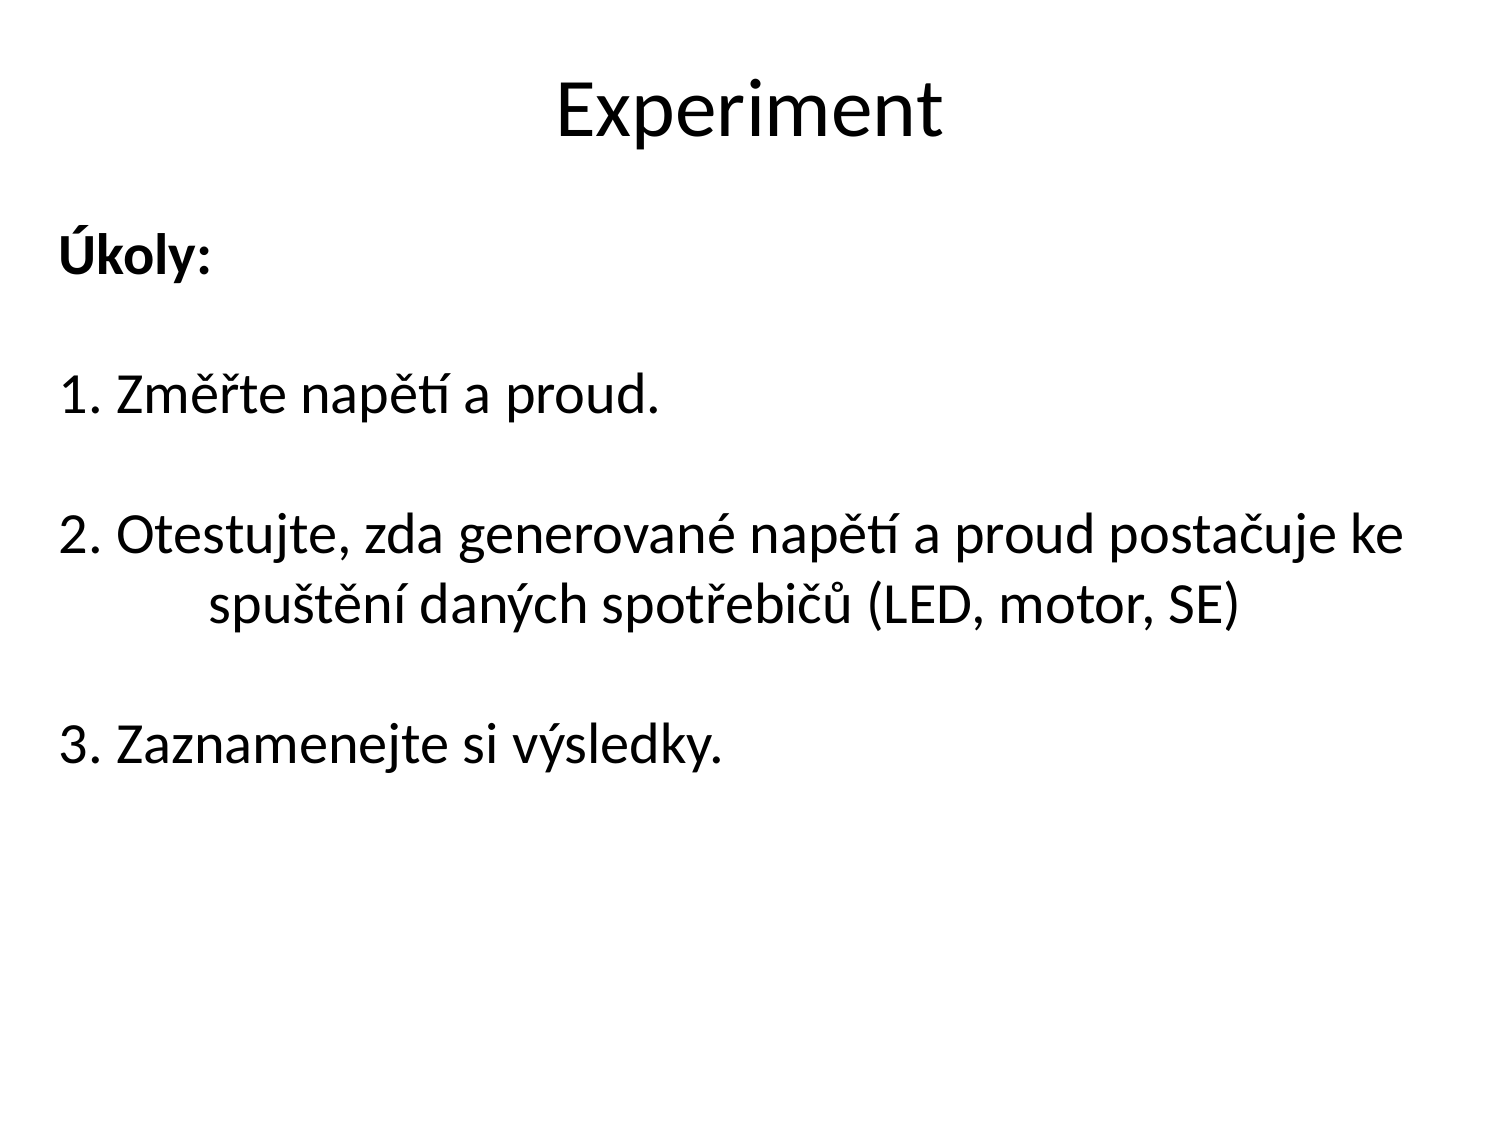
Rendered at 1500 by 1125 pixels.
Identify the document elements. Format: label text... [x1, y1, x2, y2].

title Experiment [75, 45, 1426, 161]
text_box Úkoly: 1. Změřte napětí a proud. 2. Otestujte, zda generované napětí a proud postačuje ke spuštění daných spotřebičů (LED, motor, SE) 3. Zaznamenejte si výsledky. [44, 208, 1492, 854]
